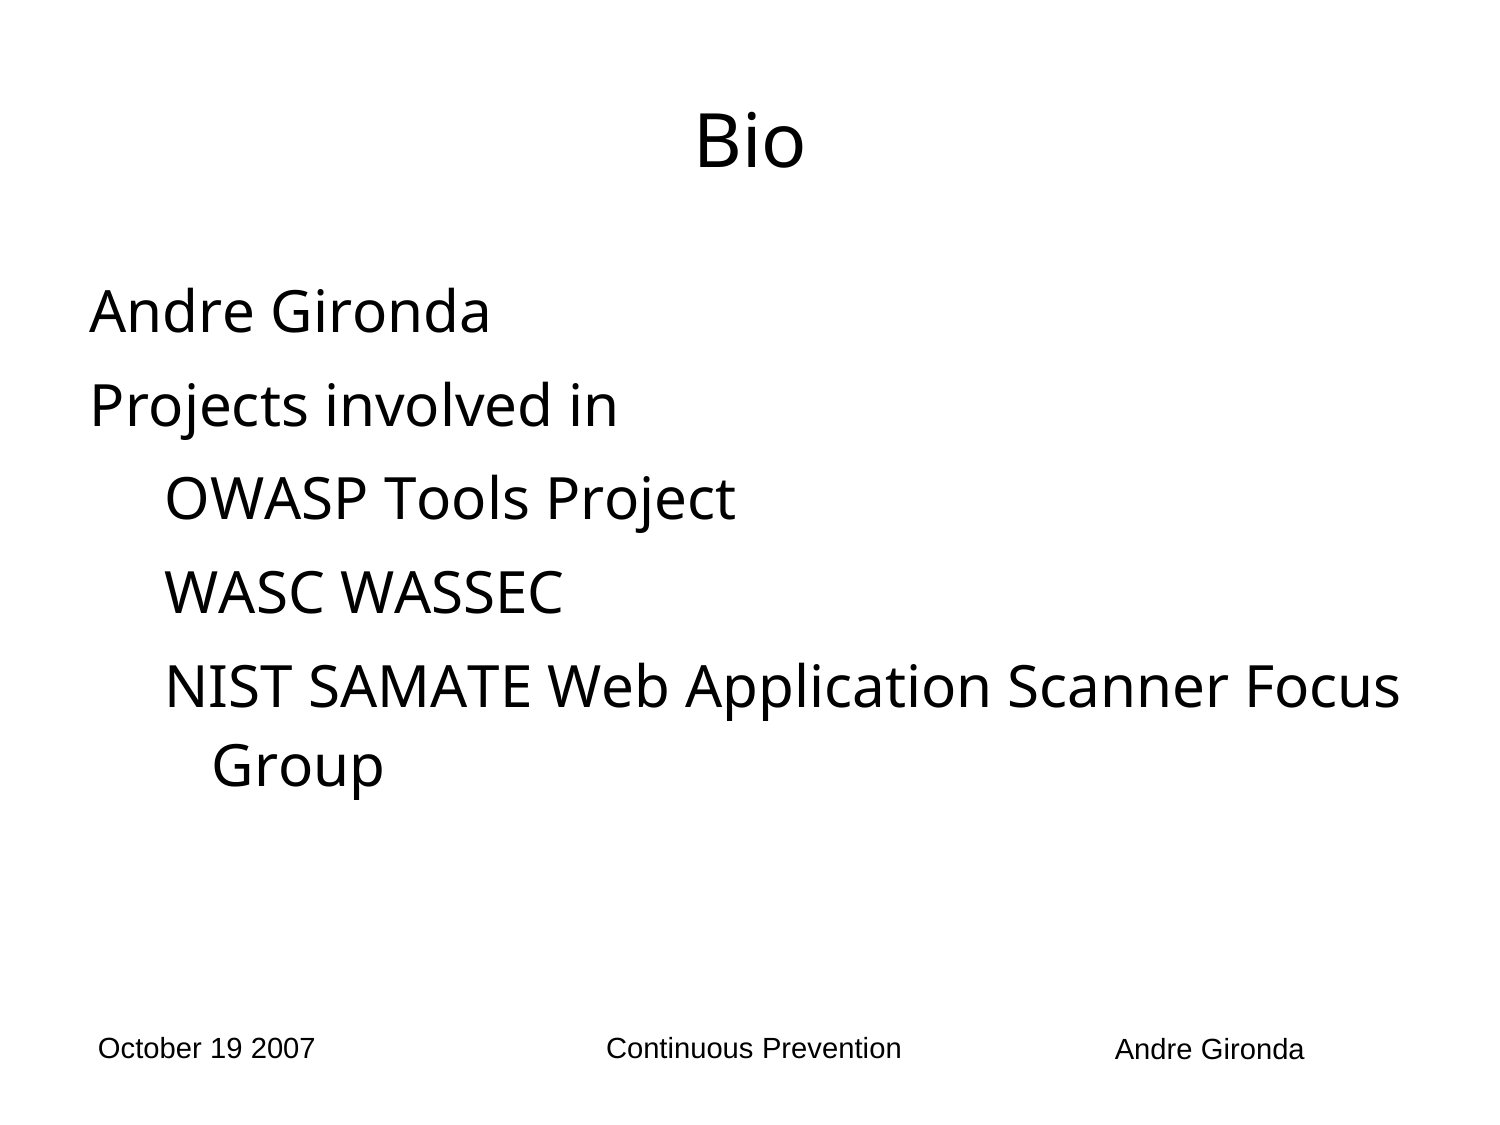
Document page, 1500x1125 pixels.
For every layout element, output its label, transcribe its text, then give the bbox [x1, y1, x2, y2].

list Andre Gironda Projects involved in OWASP Tools Project WASC WASSEC NIST SAMATE Web Application Scanner Focus Group [75, 262, 1426, 1006]
title Bio [75, 45, 1426, 233]
